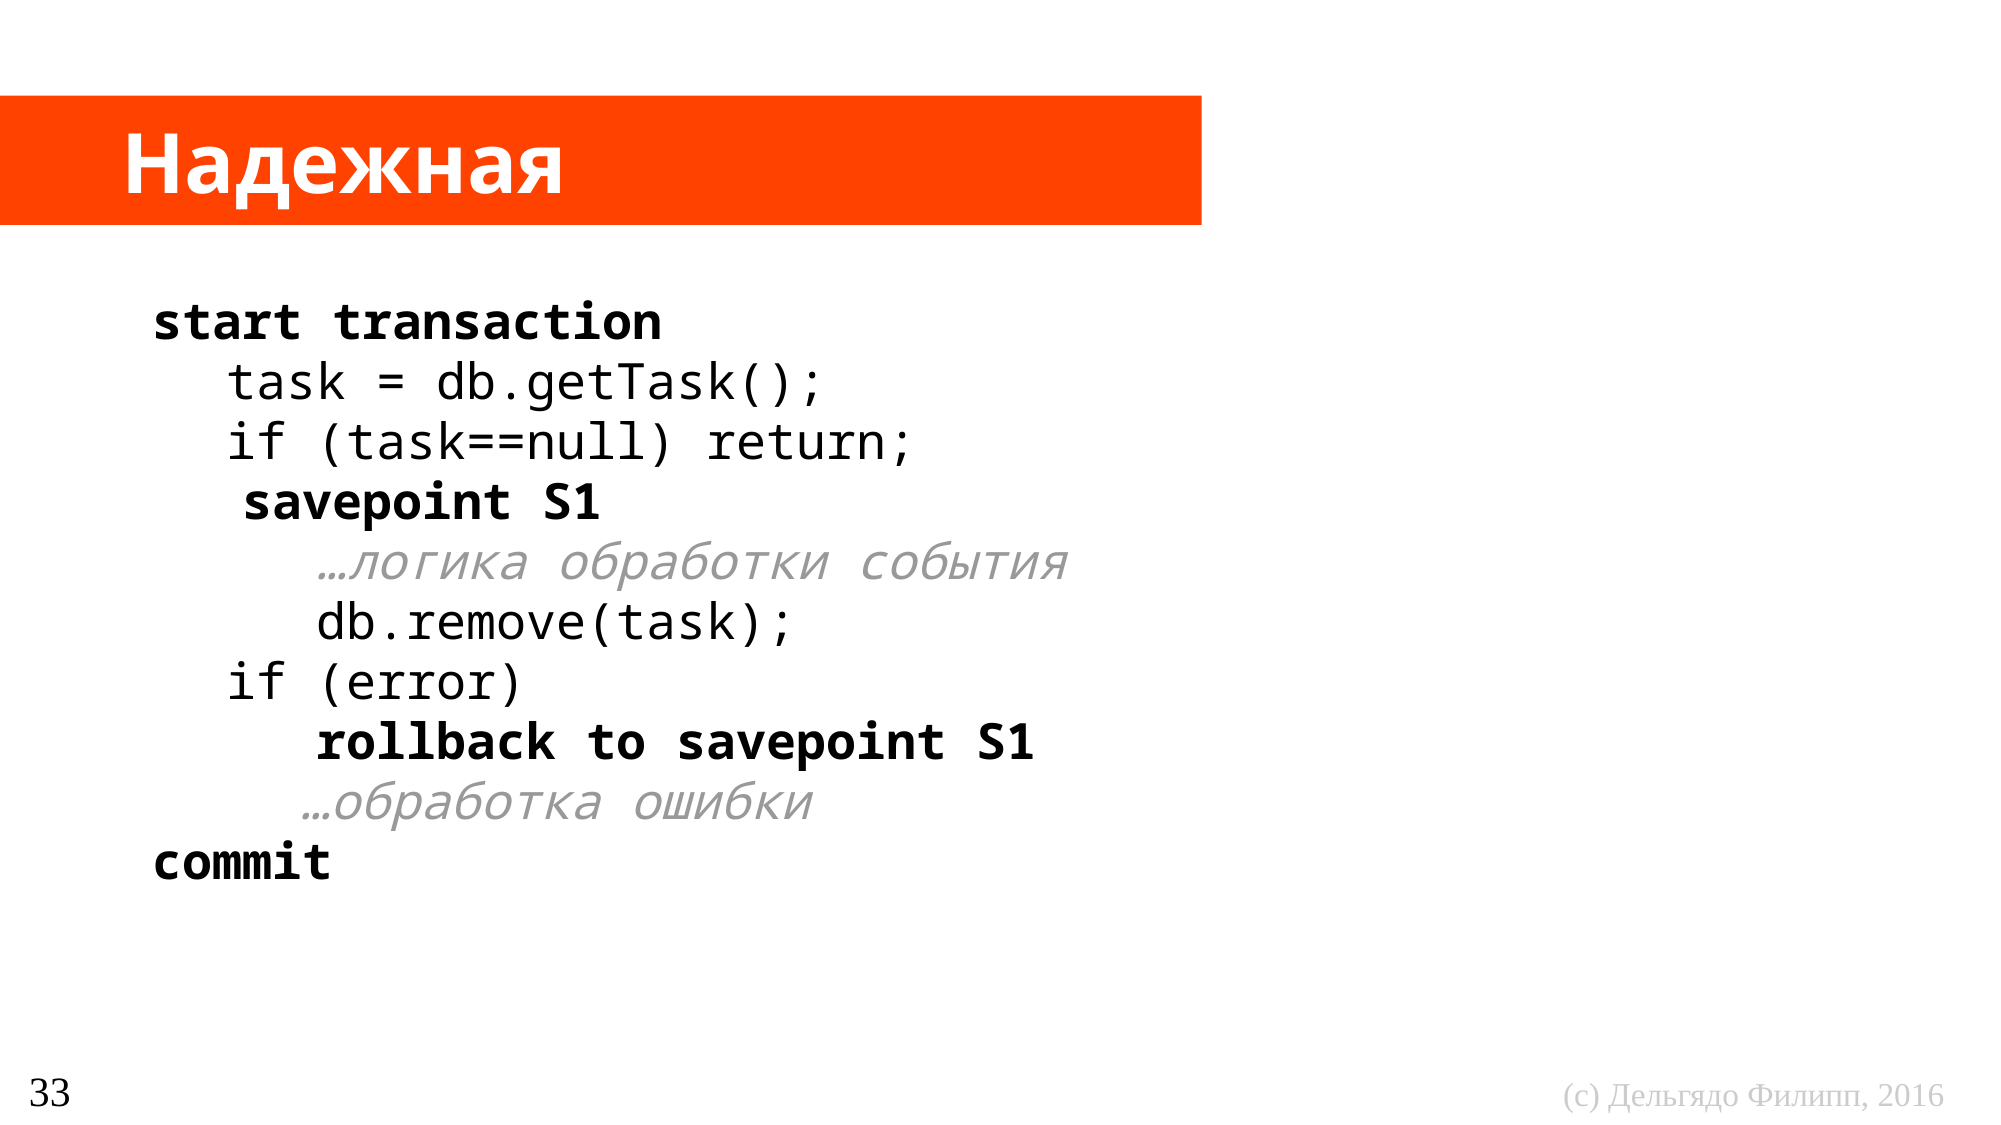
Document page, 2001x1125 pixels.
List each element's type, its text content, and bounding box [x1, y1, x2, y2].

list start transaction task = db.getTask(); if (task==null) return; savepoint S1 …логика обработки события db.remove(task); if (error) rollback to savepoint S1 …обработка ошибки commit [137, 282, 1863, 1014]
title Надежная [0, 95, 1202, 225]
